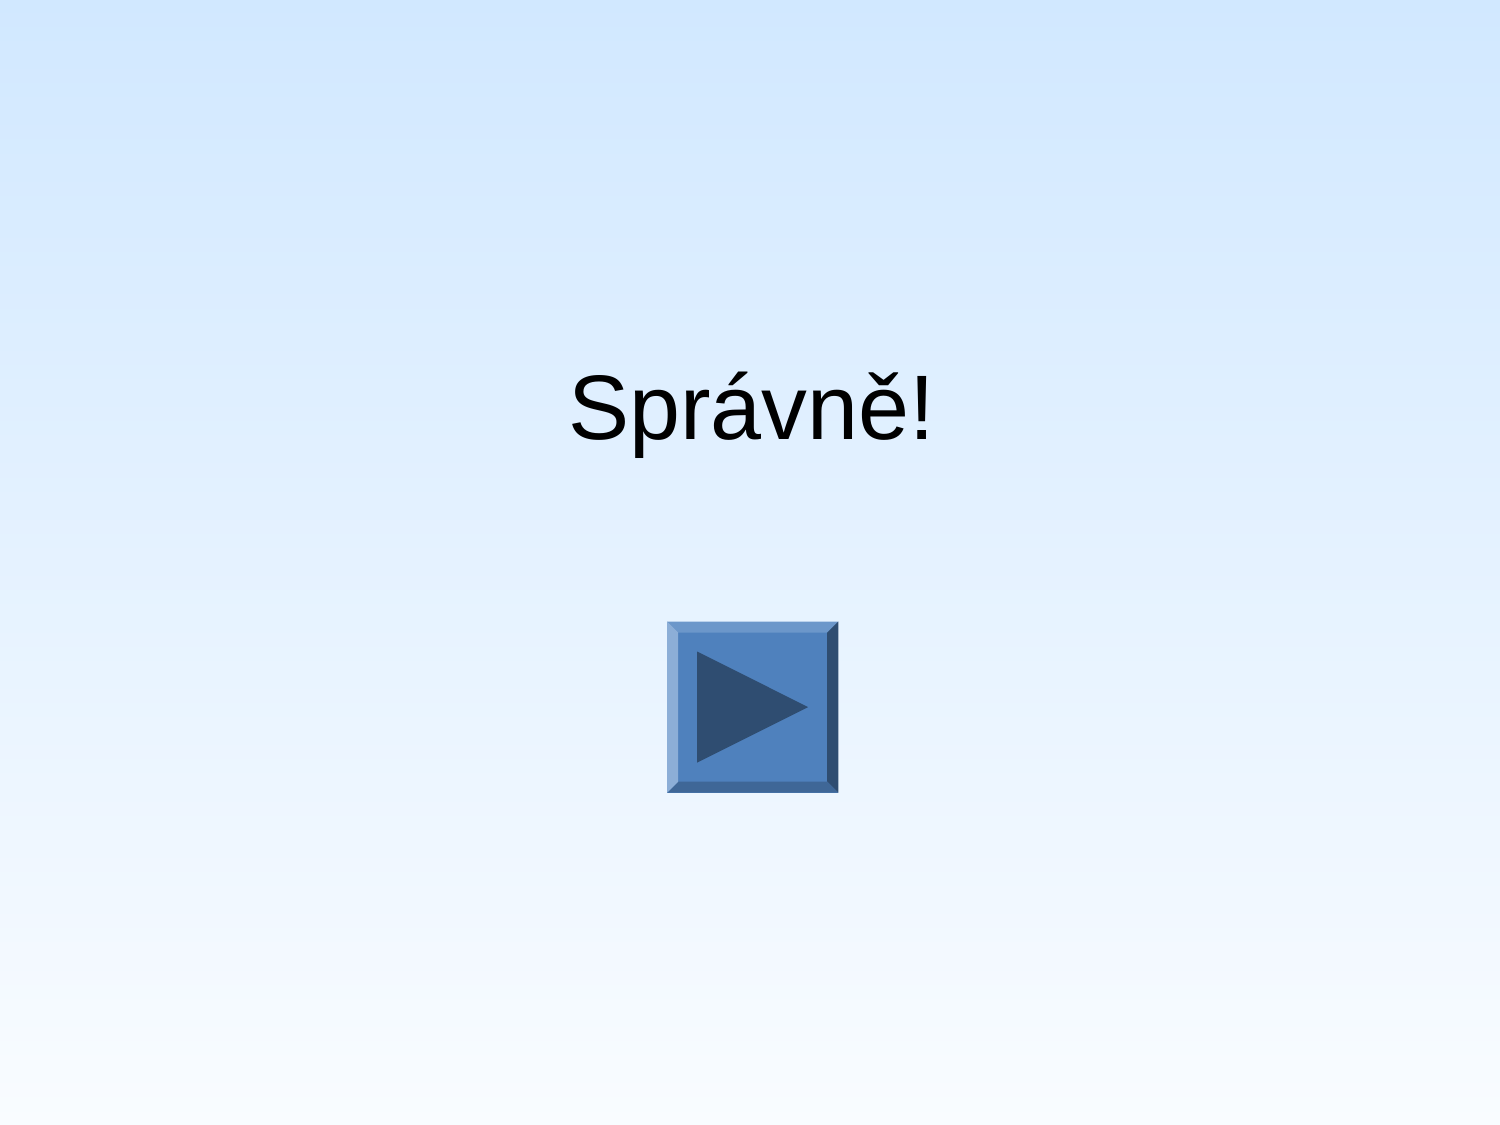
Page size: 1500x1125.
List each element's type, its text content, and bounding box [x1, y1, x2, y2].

text_box [668, 621, 839, 793]
title Správně! [76, 314, 1427, 502]
